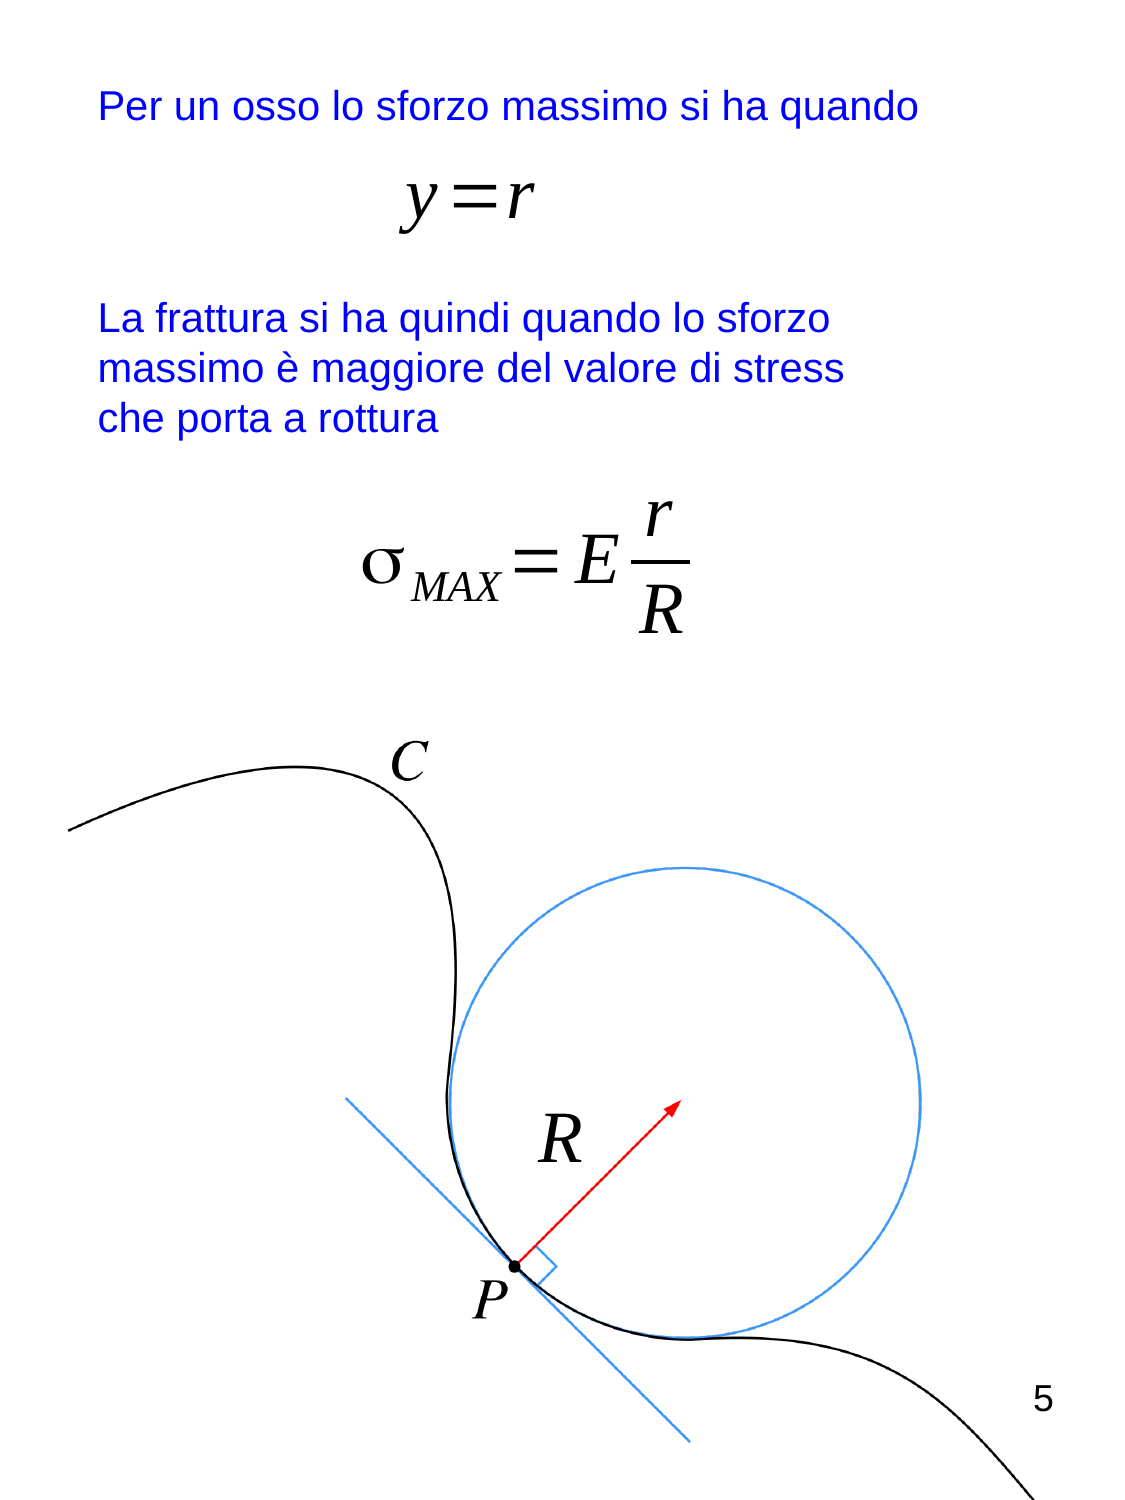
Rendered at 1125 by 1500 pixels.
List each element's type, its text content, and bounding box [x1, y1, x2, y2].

text_box Per un osso lo sforzo massimo si ha quando [82, 70, 1004, 136]
picture [12, 727, 1125, 1500]
chart [515, 1098, 603, 1182]
text_box La frattura si ha quindi quando lo sforzo massimo è maggiore del valore di stress che porta a rottura [82, 283, 898, 449]
chart [377, 153, 556, 237]
chart [342, 472, 713, 649]
